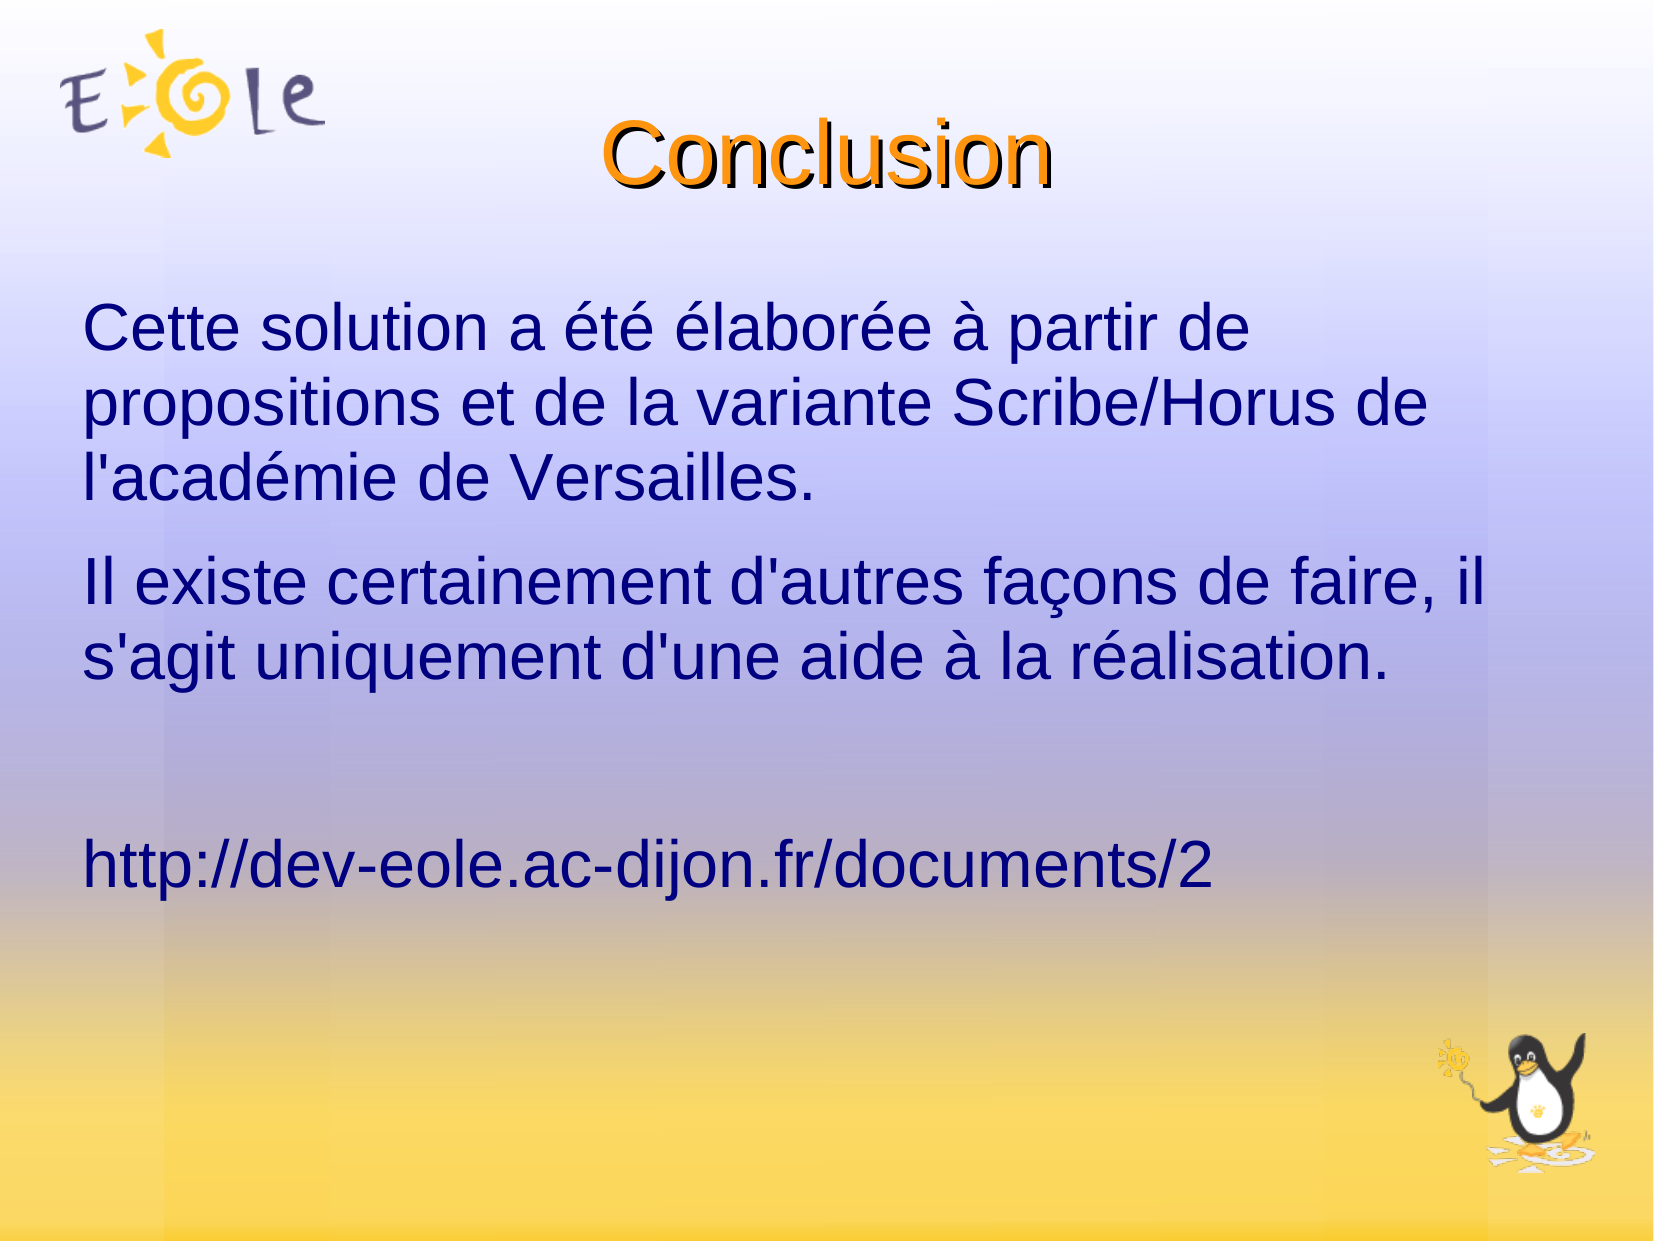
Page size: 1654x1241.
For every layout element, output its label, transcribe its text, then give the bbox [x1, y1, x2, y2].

list Cette solution a été élaborée à partir de propositions et de la variante Scribe/Horus de l'académie de Versailles. Il existe certainement d'autres façons de faire, il s'agit uniquement d'une aide à la réalisation. http://dev-eole.ac-dijon.fr/documents/2 [82, 290, 1571, 1109]
picture [0, 0, 1654, 1241]
title Conclusion [82, 56, 1571, 250]
